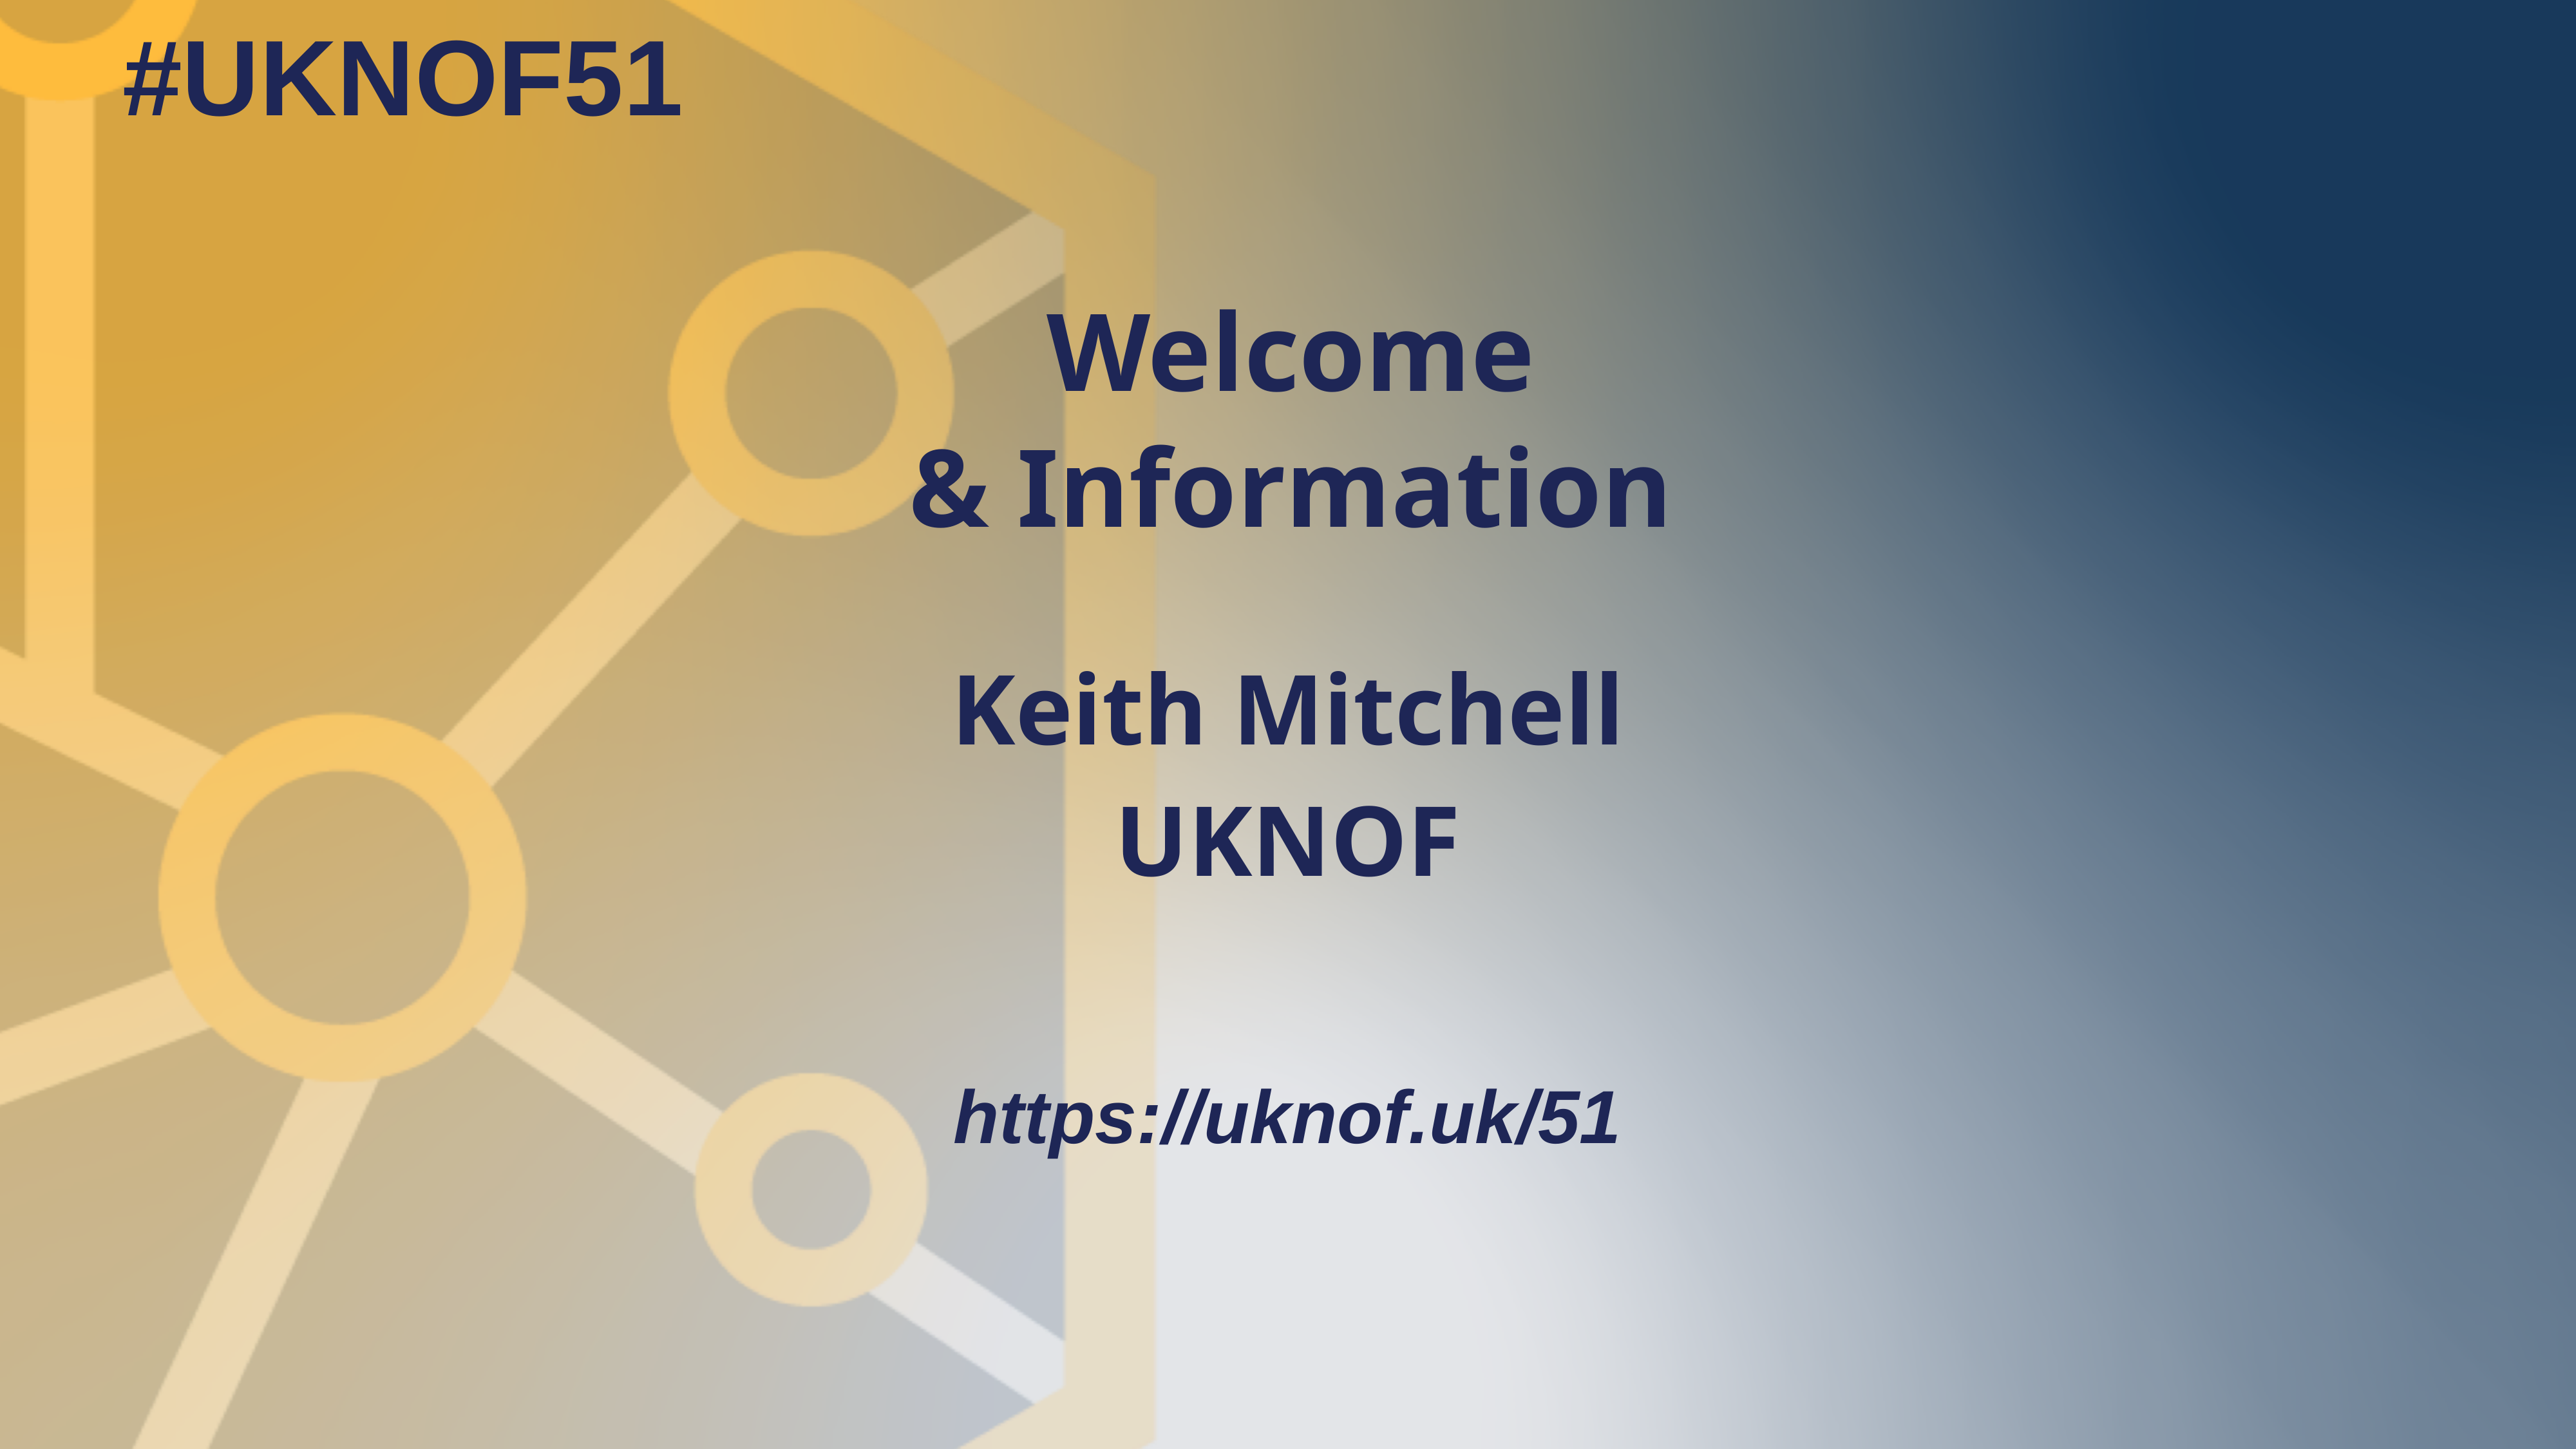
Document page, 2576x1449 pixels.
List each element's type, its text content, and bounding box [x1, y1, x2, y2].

text_box #UKNOF51 [117, 2, 690, 143]
picture [0, 0, 2576, 1449]
text_box Welcome & Information [899, 278, 1683, 560]
text_box https://uknof.uk/51 [947, 1062, 1628, 1164]
text_box Keith Mitchell UKNOF [862, 636, 1713, 910]
